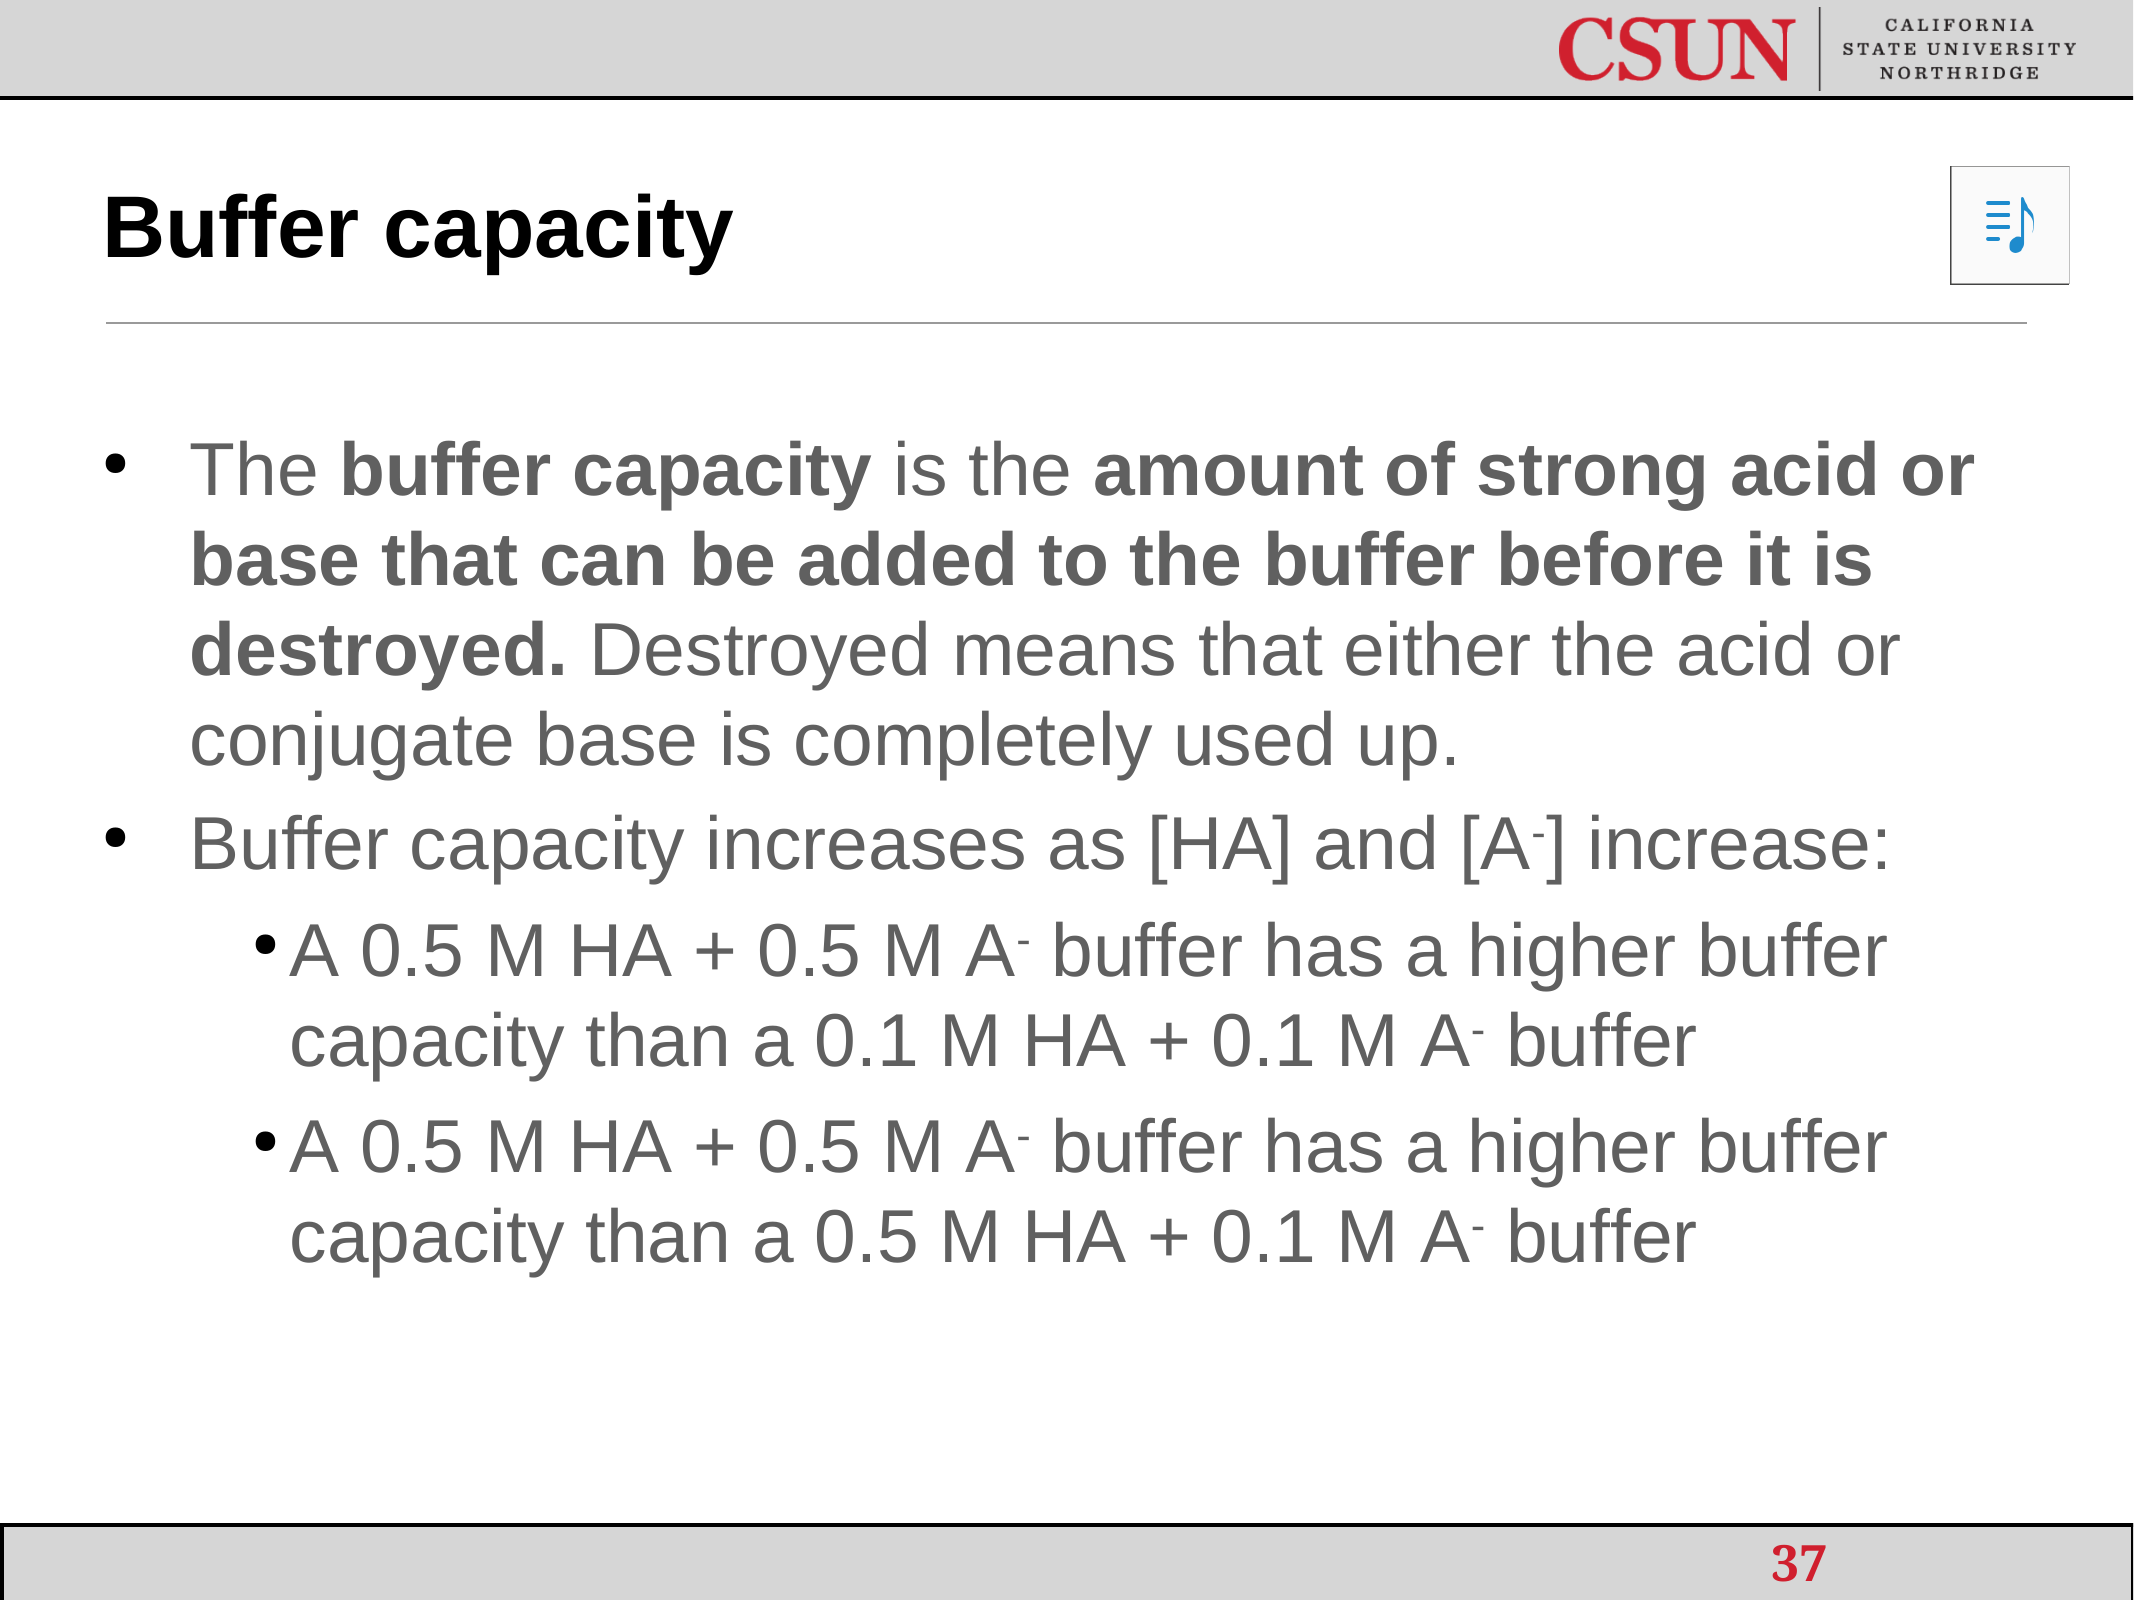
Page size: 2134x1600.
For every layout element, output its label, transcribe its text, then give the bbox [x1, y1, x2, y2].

text_box [1949, 165, 2071, 286]
picture [1559, 7, 2076, 91]
title Buffer capacity [93, 104, 2040, 284]
list The buffer capacity is the amount of strong acid or base that can be added to the buffer before it is destroyed. Destroyed means that either the acid or conjugate base is completely used up. Buffer capacity increases as [HA] and [A-] increase: A 0.5 M HA + 0.5 M A- buffer has a higher buffer capacity than a 0.1 M HA + 0.1 M A- buffer A 0.5 M HA + 0.5 M A- buffer has a higher buffer capacity than a 0.5 M HA + 0.1 M A- buffer [93, 411, 2086, 1320]
